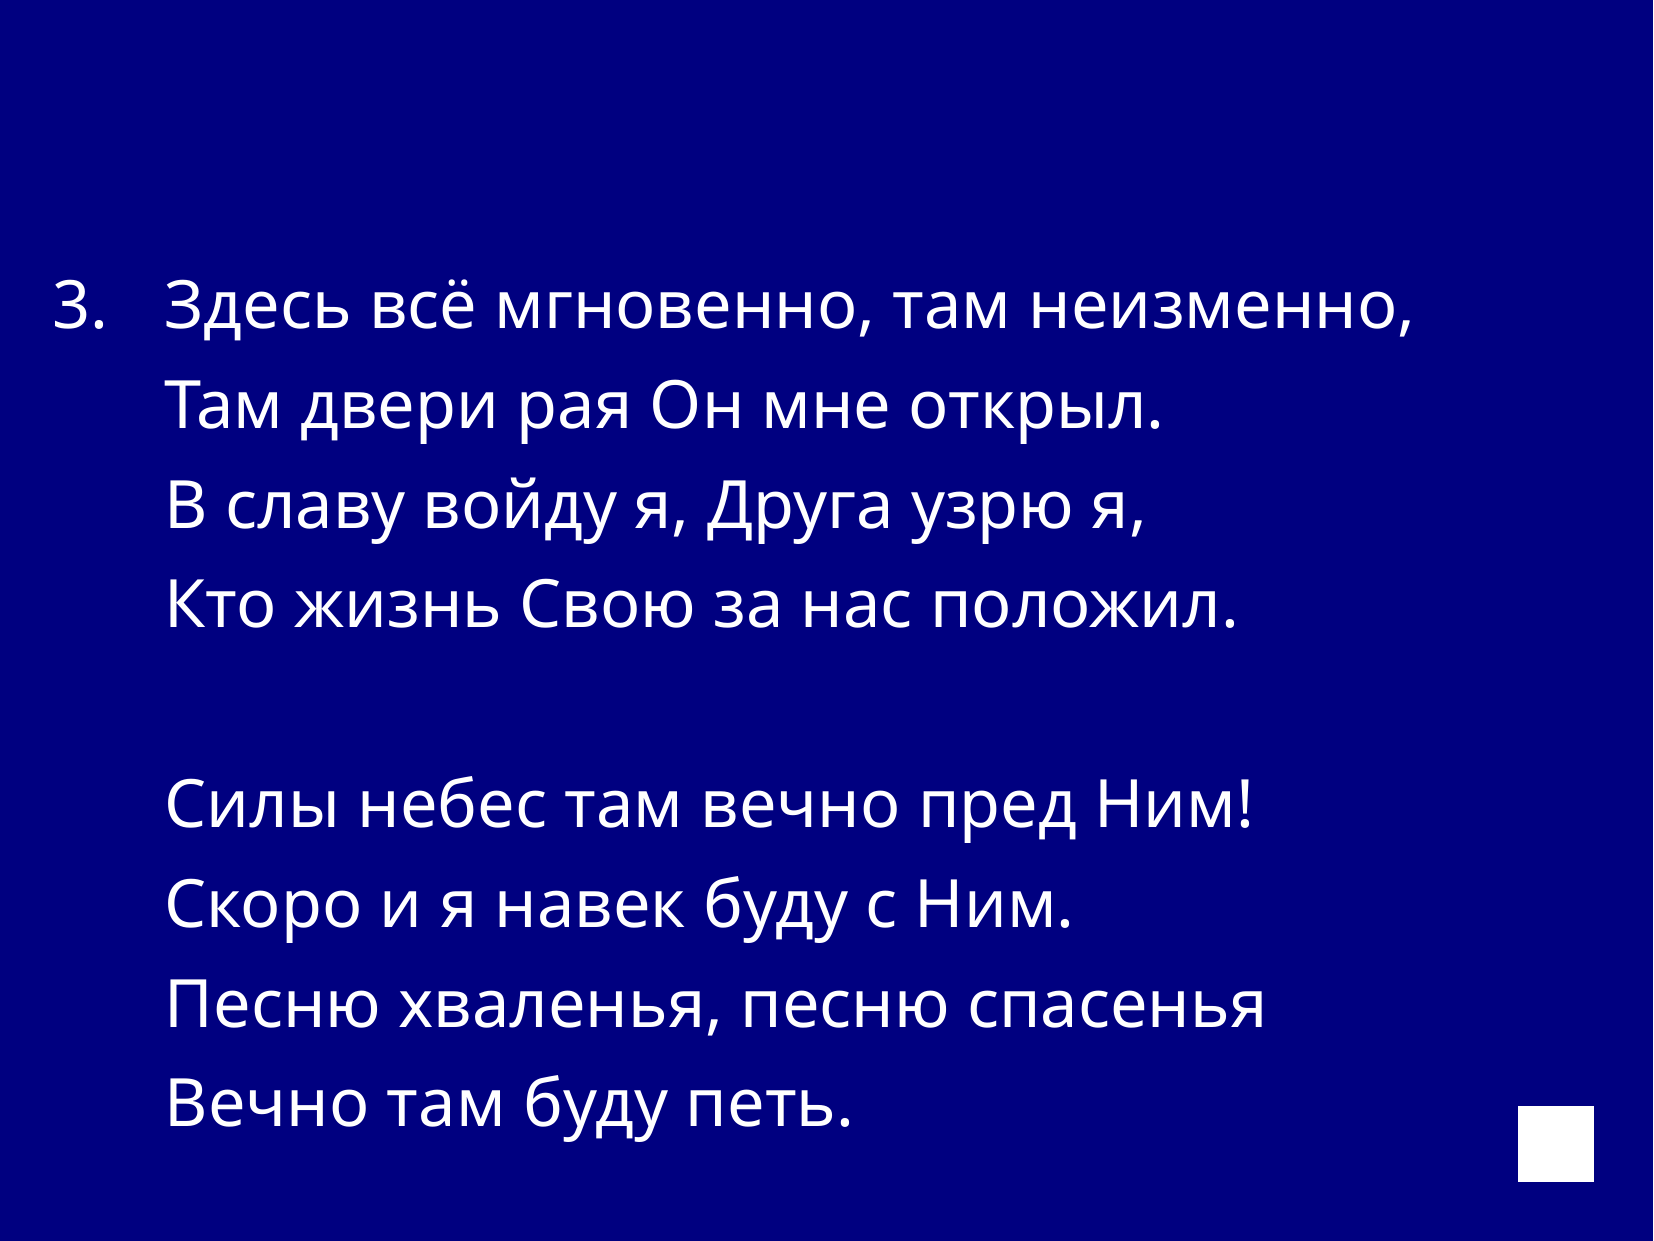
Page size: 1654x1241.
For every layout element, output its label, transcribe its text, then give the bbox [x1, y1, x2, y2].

text_box 3. Здесь всё мгновенно, там неизменно, Там двери рая Он мне открыл. В славу войду я, Друга узрю я, Кто жизнь Свою за нас положил. Силы небес там вечно пред Ним! Скоро и я навек буду с Ним. Песню хваленья, песню спасенья Вечно там буду петь. [37, 150, 1653, 1163]
text_box [1518, 1163, 1594, 1182]
